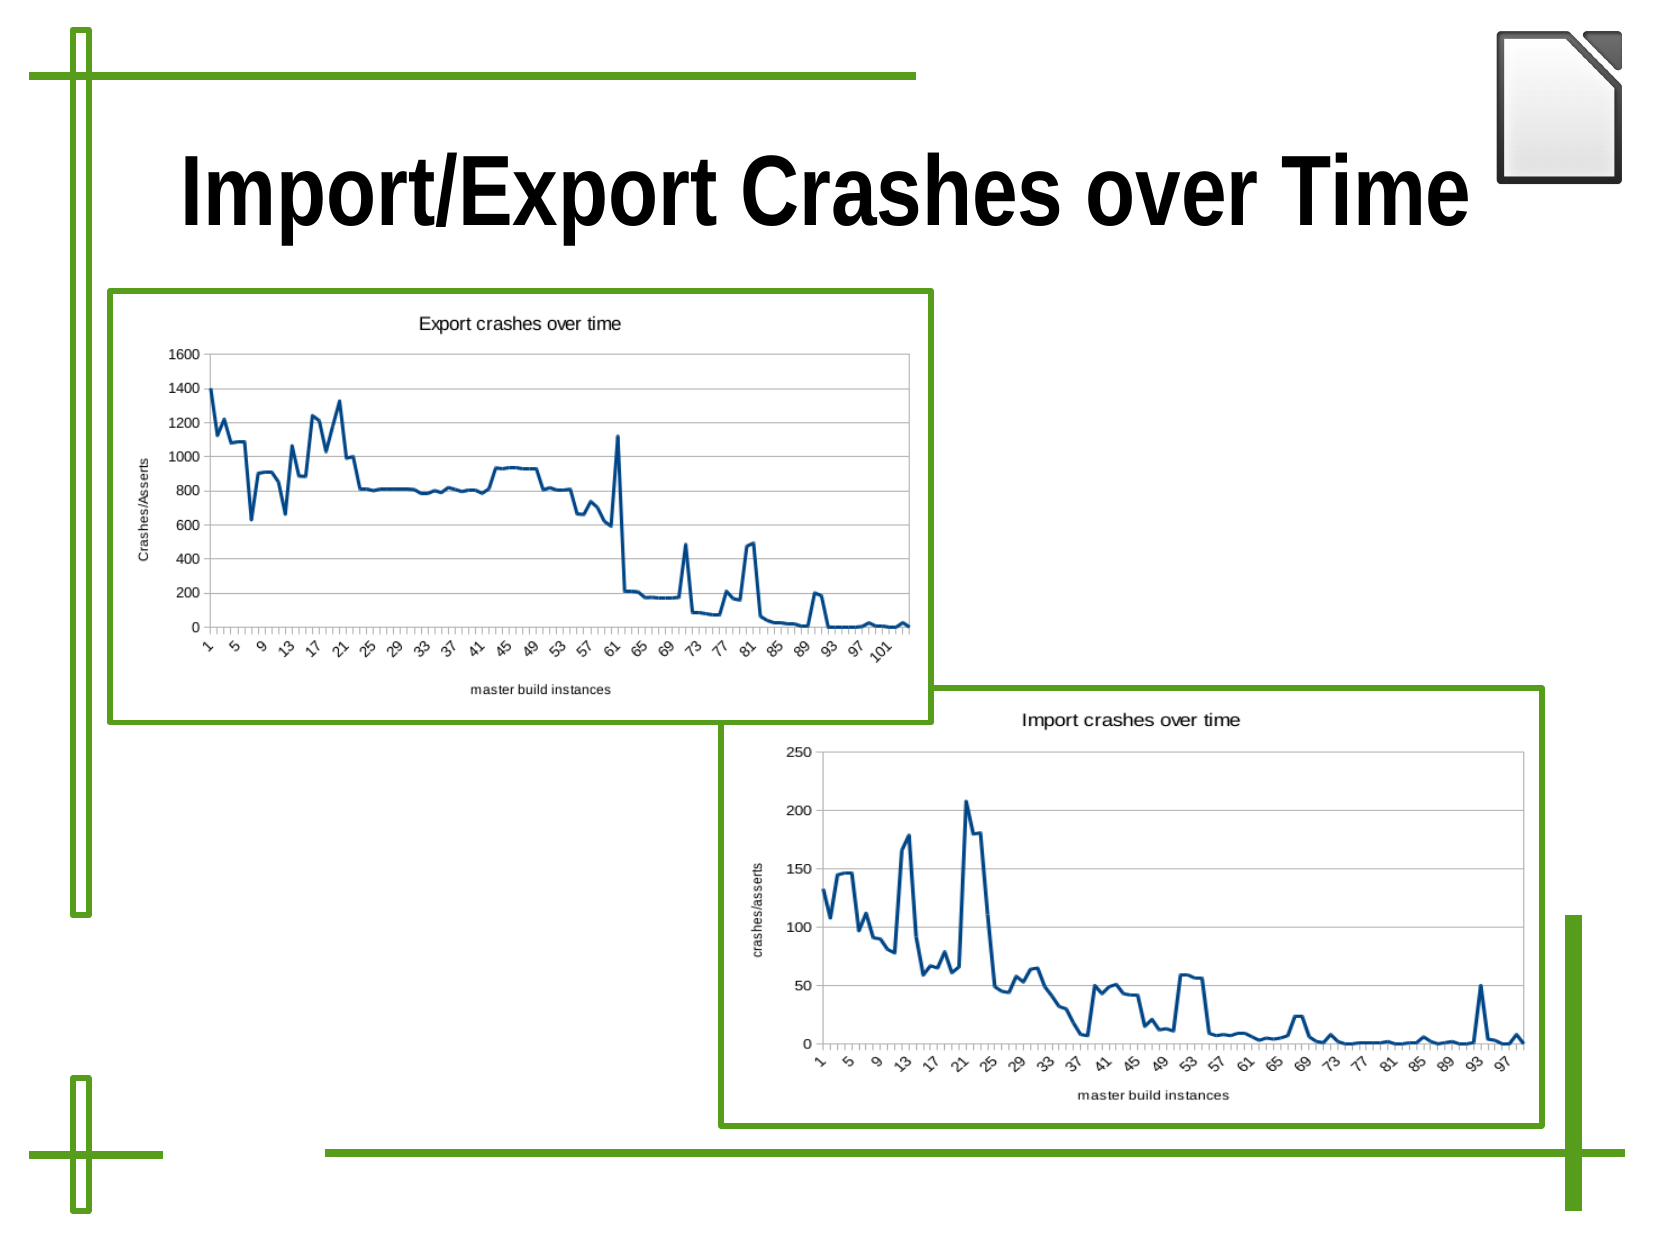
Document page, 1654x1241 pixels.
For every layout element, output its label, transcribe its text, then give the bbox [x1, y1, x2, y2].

picture [723, 690, 1539, 1123]
picture [112, 293, 929, 720]
title Import/Export Crashes over Time [118, 118, 1536, 260]
picture [1494, 29, 1624, 186]
